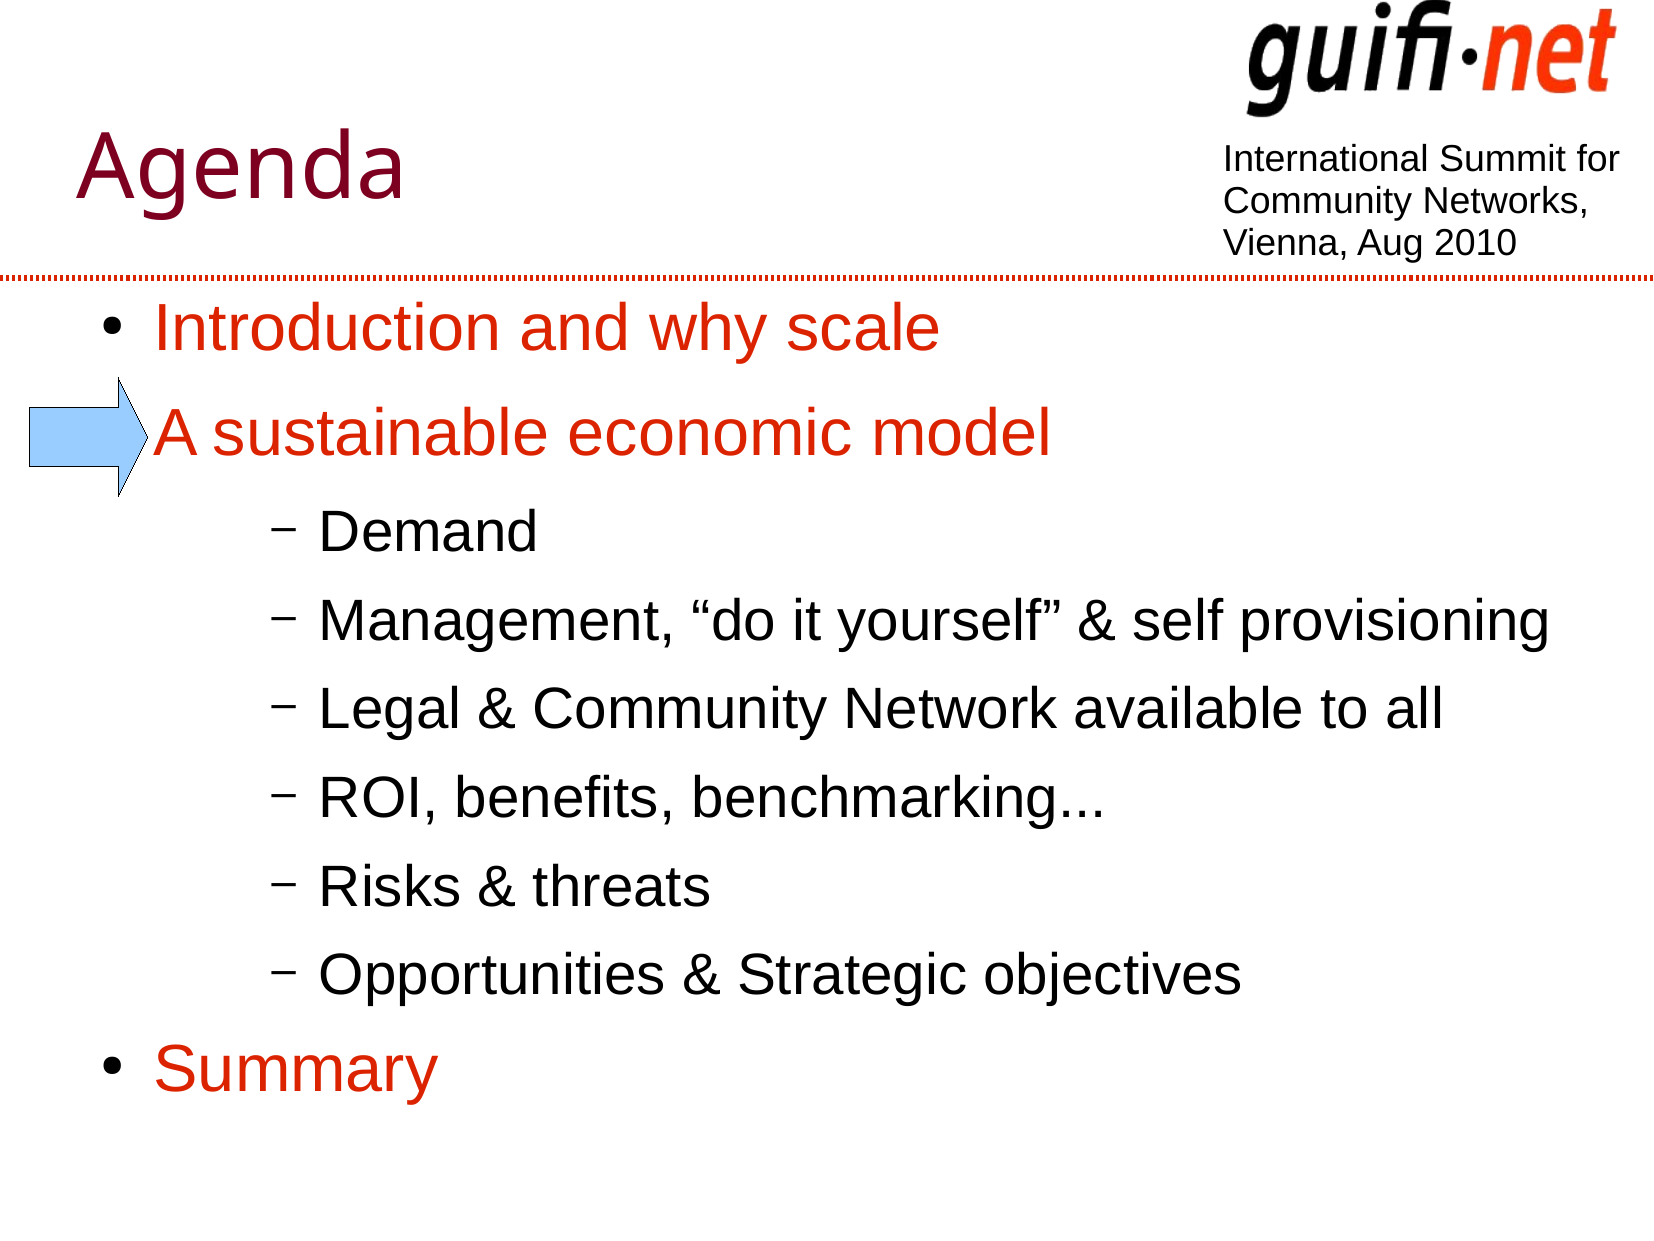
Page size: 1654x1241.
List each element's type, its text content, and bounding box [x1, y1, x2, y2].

list Introduction and why scale A sustainable economic model Demand Management, “do it yourself” & self provisioning Legal & Community Network available to all ROI, benefits, benchmarking... Risks & threats Opportunities & Strategic objectives Summary [82, 290, 1571, 1106]
picture [1240, 0, 1625, 119]
text_box [29, 377, 148, 497]
title Agenda [76, 66, 1093, 259]
